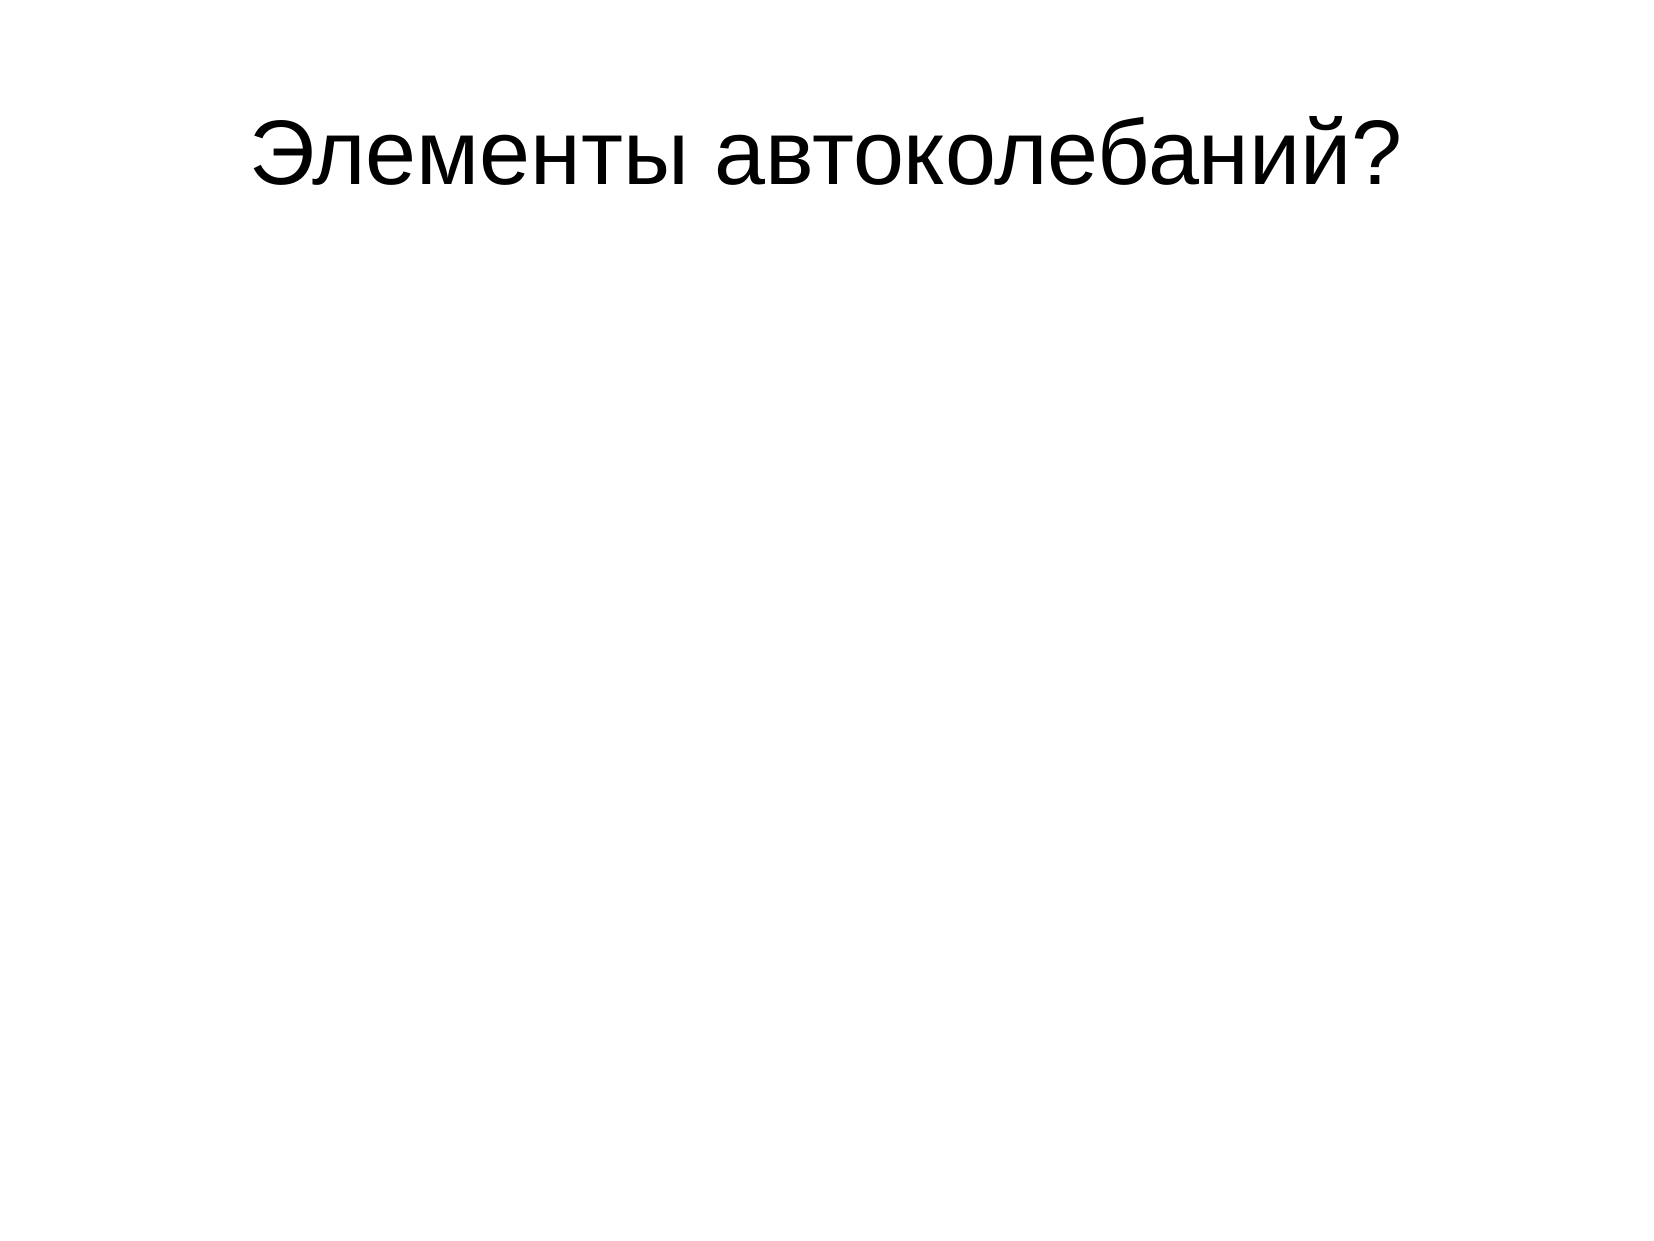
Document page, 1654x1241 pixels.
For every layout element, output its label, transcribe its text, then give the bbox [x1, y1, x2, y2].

title Элементы автоколебаний? [82, 49, 1571, 257]
